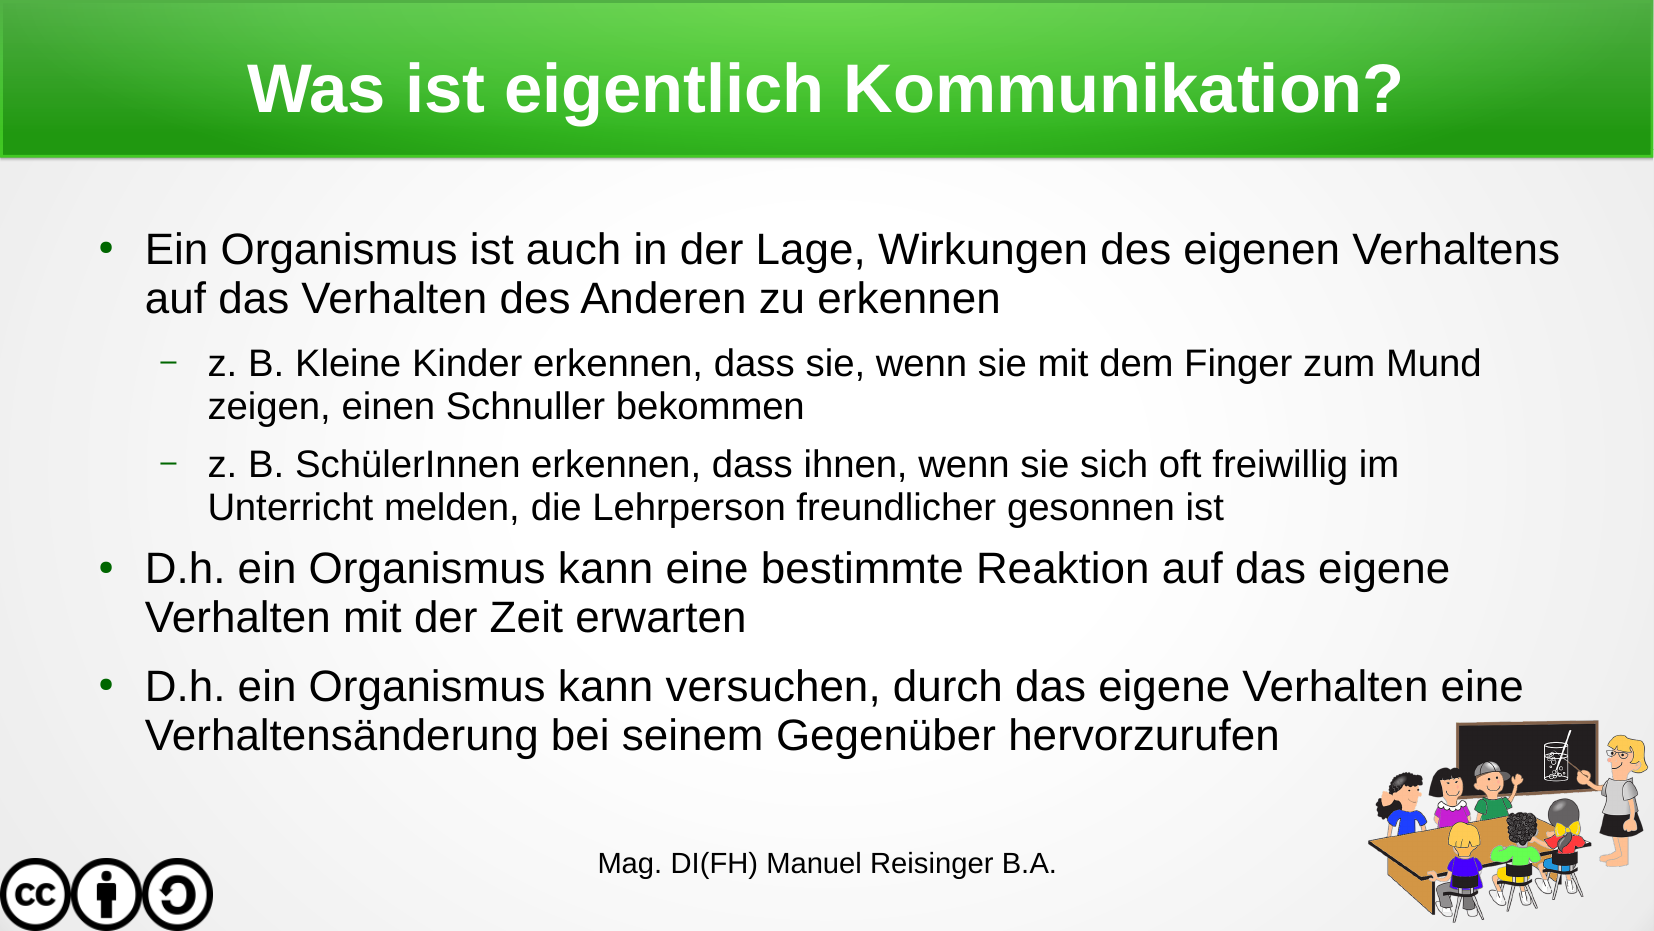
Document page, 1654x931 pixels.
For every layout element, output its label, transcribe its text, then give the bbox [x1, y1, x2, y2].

title Was ist eigentlich Kommunikation? [82, 35, 1571, 142]
picture [1362, 710, 1653, 931]
picture [0, 858, 213, 931]
list Ein Organismus ist auch in der Lage, Wirkungen des eigenen Verhaltens auf das Verhalten des Anderen zu erkennen z. B. Kleine Kinder erkennen, dass sie, wenn sie mit dem Finger zum Mund zeigen, einen Schnuller bekommen z. B. SchülerInnen erkennen, dass ihnen, wenn sie sich oft freiwillig im Unterricht melden, die Lehrperson freundlicher gesonnen ist D.h. ein Organismus kann eine bestimmte Reaktion auf das eigene Verhalten mit der Zeit erwarten D.h. ein Organismus kann versuchen, durch das eigene Verhalten eine Verhaltensänderung bei seinem Gegenüber hervorzurufen [82, 224, 1571, 764]
